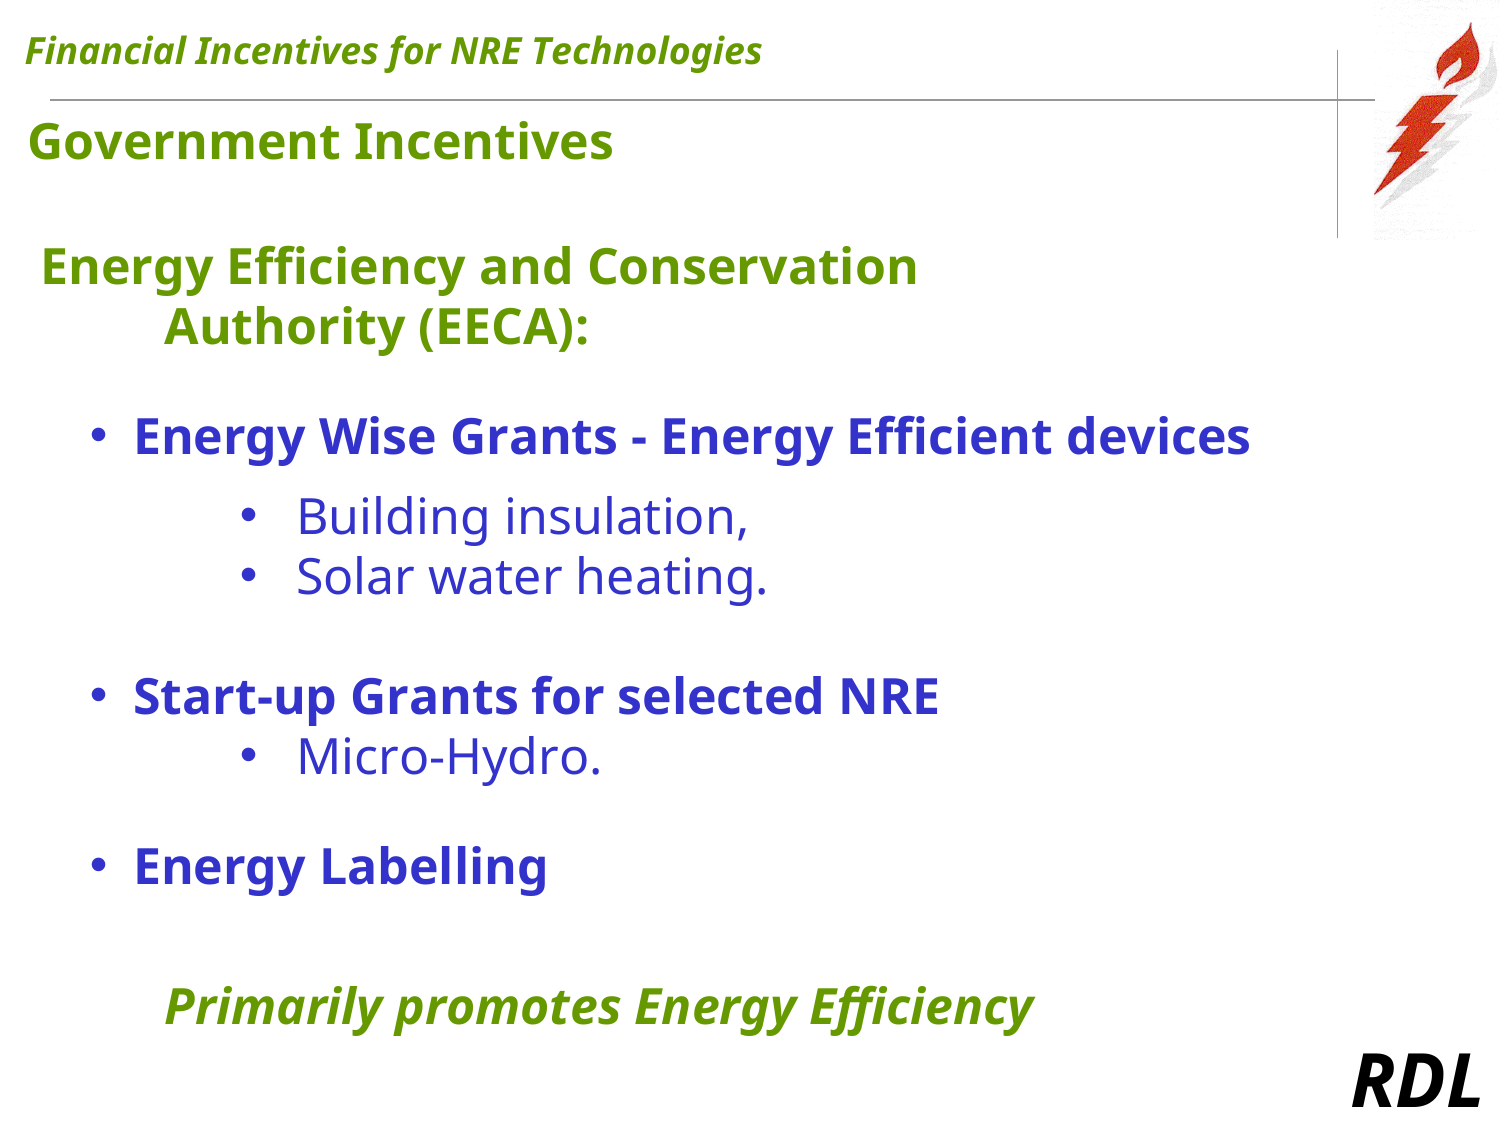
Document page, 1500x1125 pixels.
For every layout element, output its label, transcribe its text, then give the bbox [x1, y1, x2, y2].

picture [1374, 0, 1500, 101]
title Financial Incentives for NRE Technologies [0, 0, 1223, 114]
text_box Government Incentives Energy Efficiency and Conservation Authority (EECA): Energy Wise Grants - Energy Efficient devices Building insulation, Solar water heating. Start-up Grants for selected NRE Micro-Hydro. Energy Labelling Primarily promotes Energy Efficiency [0, 101, 1500, 1125]
